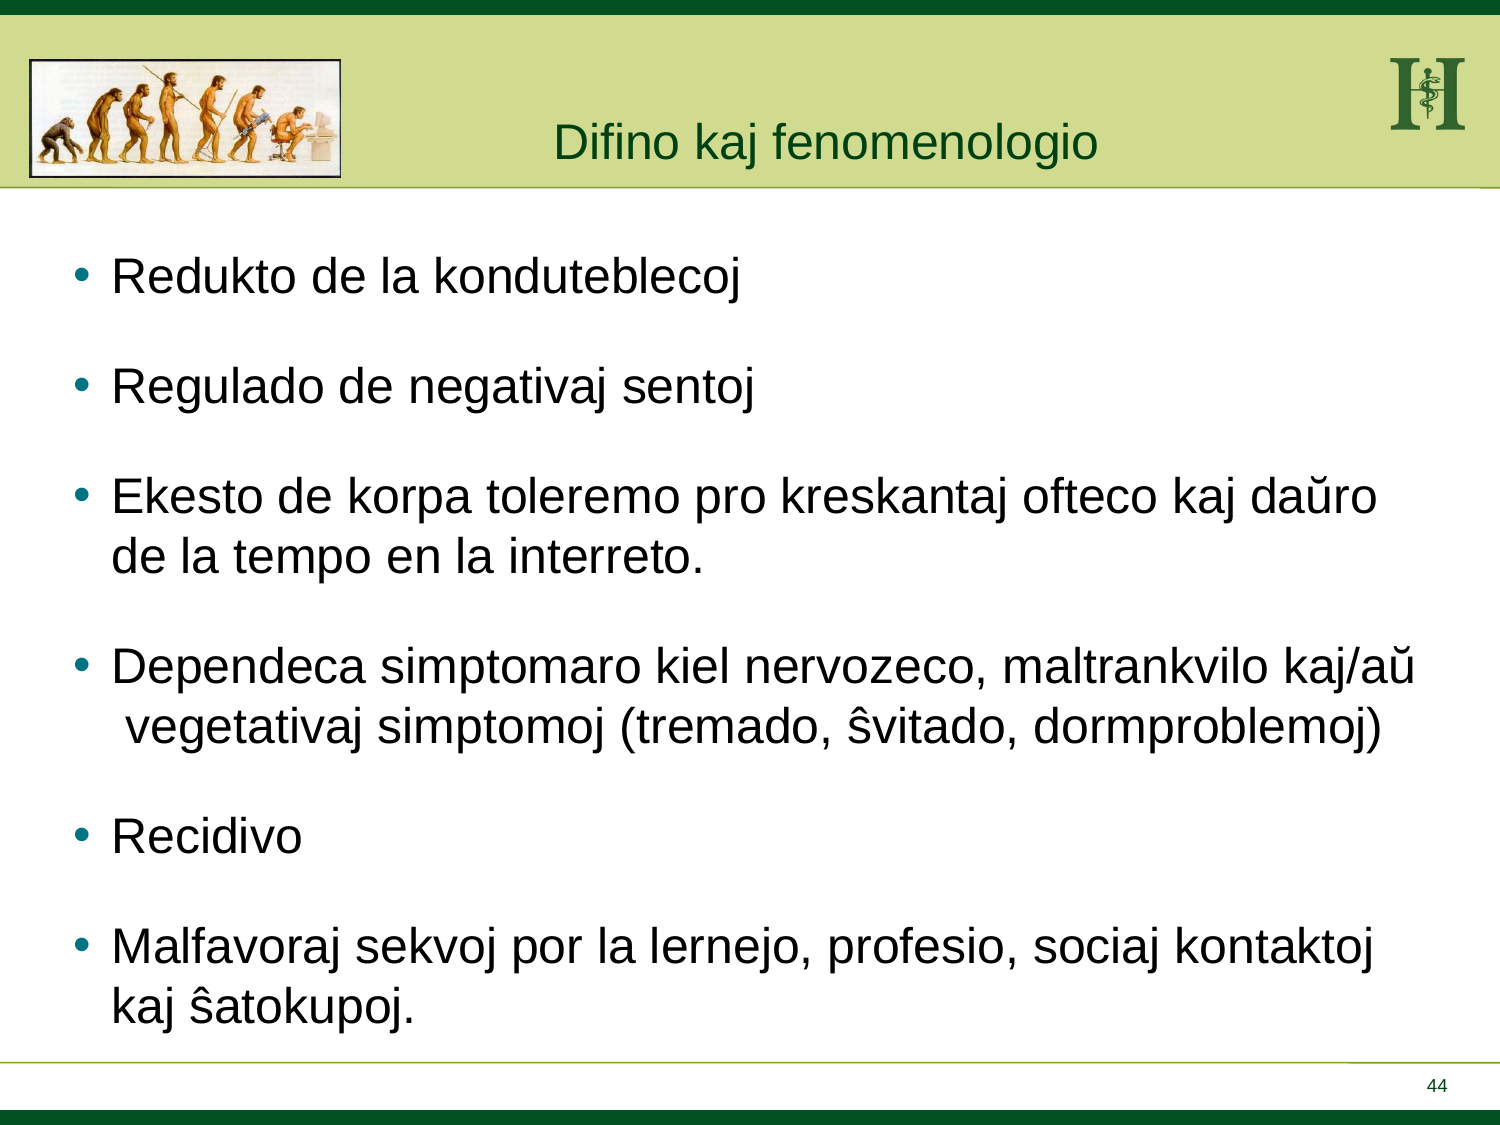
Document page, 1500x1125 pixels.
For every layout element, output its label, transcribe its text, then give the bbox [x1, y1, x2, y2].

title Difino kaj fenomenologio [206, 27, 1447, 178]
text_box Redukto de la konduteblecoj Regulado de negativaj sentoj Ekesto de korpa toleremo pro kreskantaj ofteco kaj daŭro de la tempo en la interreto. Dependeca simptomaro kiel nervozeco, maltrankvilo kaj/aŭ vegetativaj simptomoj (tremado, ŝvitado, dormproblemoj) Recidivo Malfavoraj sekvoj por la lernejo, profesio, sociaj kontaktoj kaj ŝatokupoj. [59, 236, 1448, 1125]
picture [0, 15, 1500, 186]
